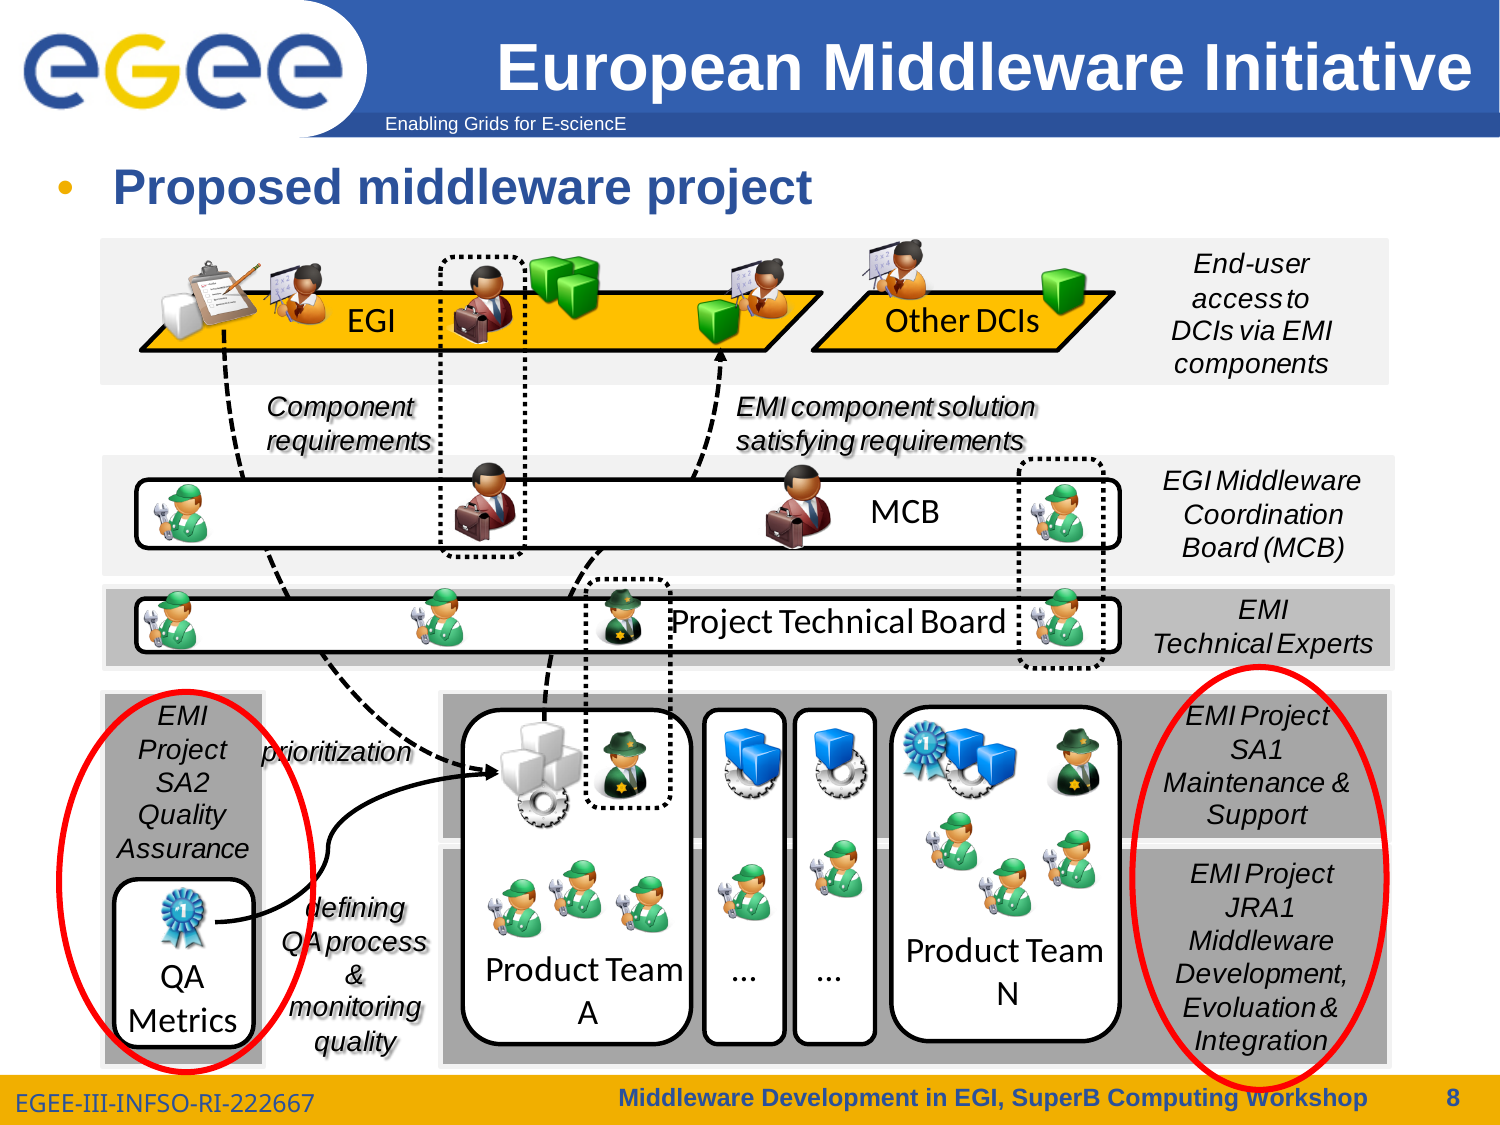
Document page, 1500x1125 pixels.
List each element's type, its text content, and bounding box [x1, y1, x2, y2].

picture [98, 1026, 151, 1069]
picture [98, 230, 1395, 1069]
picture [98, 695, 310, 1069]
picture [18, 30, 349, 112]
title European Middleware Initiative [369, 0, 1475, 155]
picture [1136, 670, 1383, 1069]
list Proposed middleware project [56, 159, 1466, 225]
